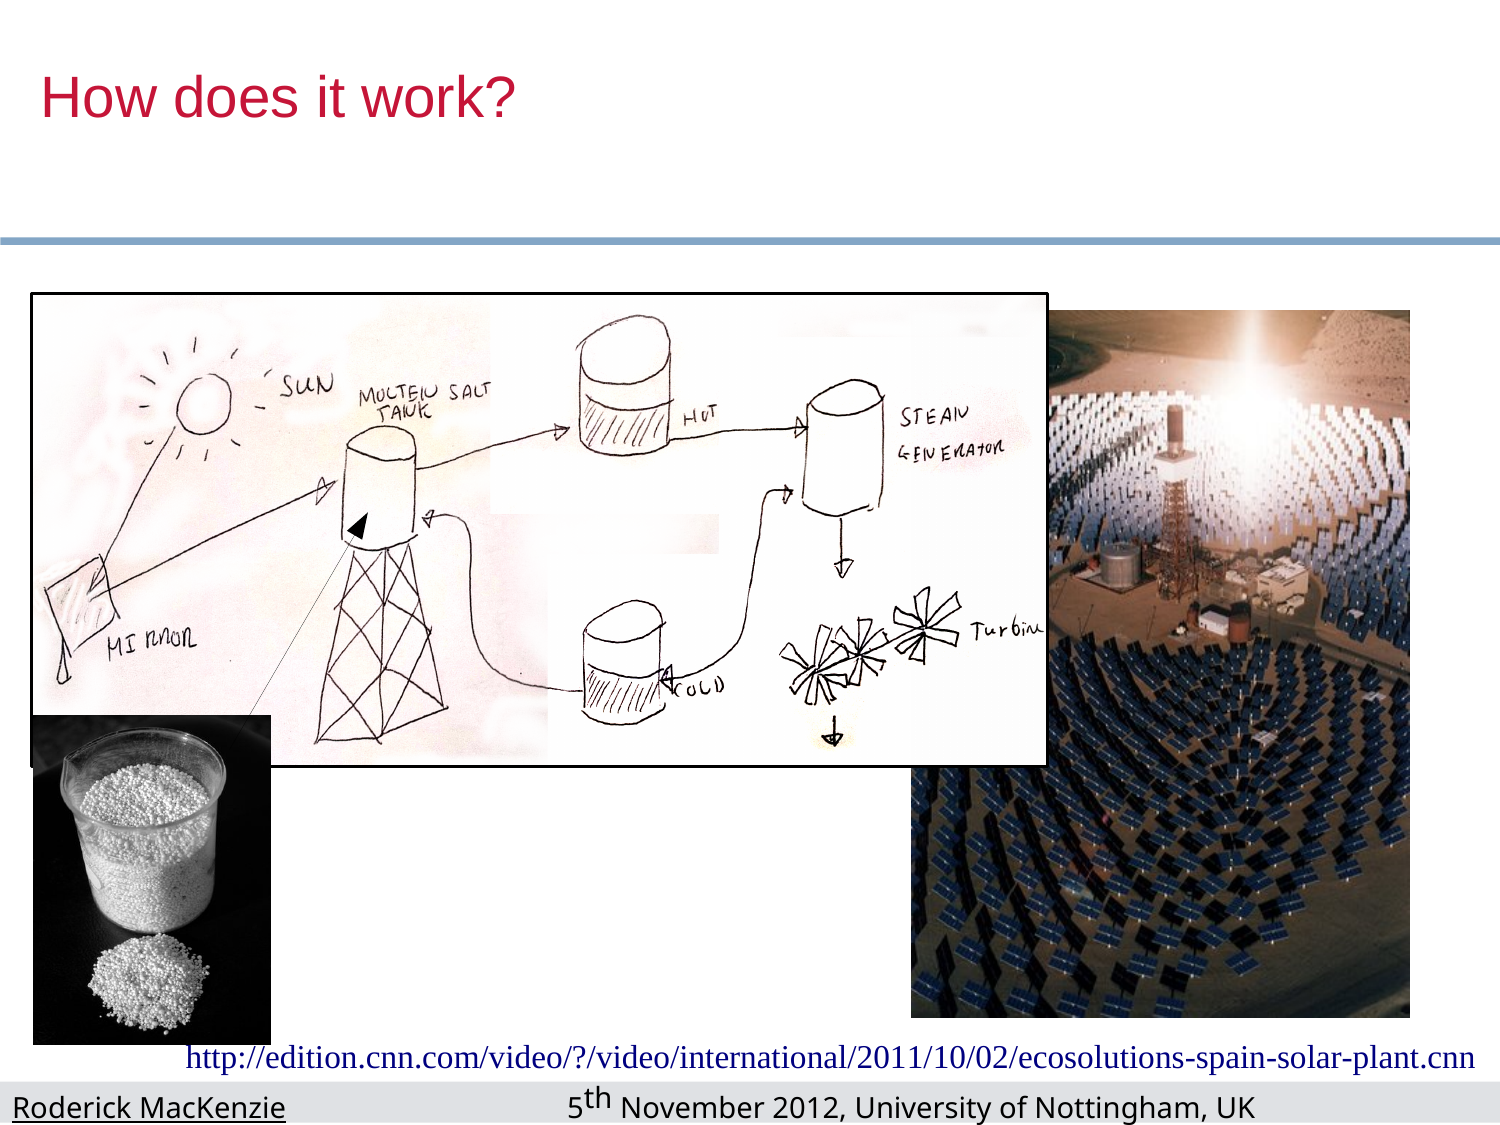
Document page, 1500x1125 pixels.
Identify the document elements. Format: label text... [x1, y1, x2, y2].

title How does it work? [26, 45, 1156, 150]
text_box http://edition.cnn.com/video/?/video/international/2011/10/02/ecosolutions-spain-solar-plant.cnn [170, 1028, 1500, 1125]
picture [911, 310, 1410, 1018]
picture [33, 294, 1047, 1045]
